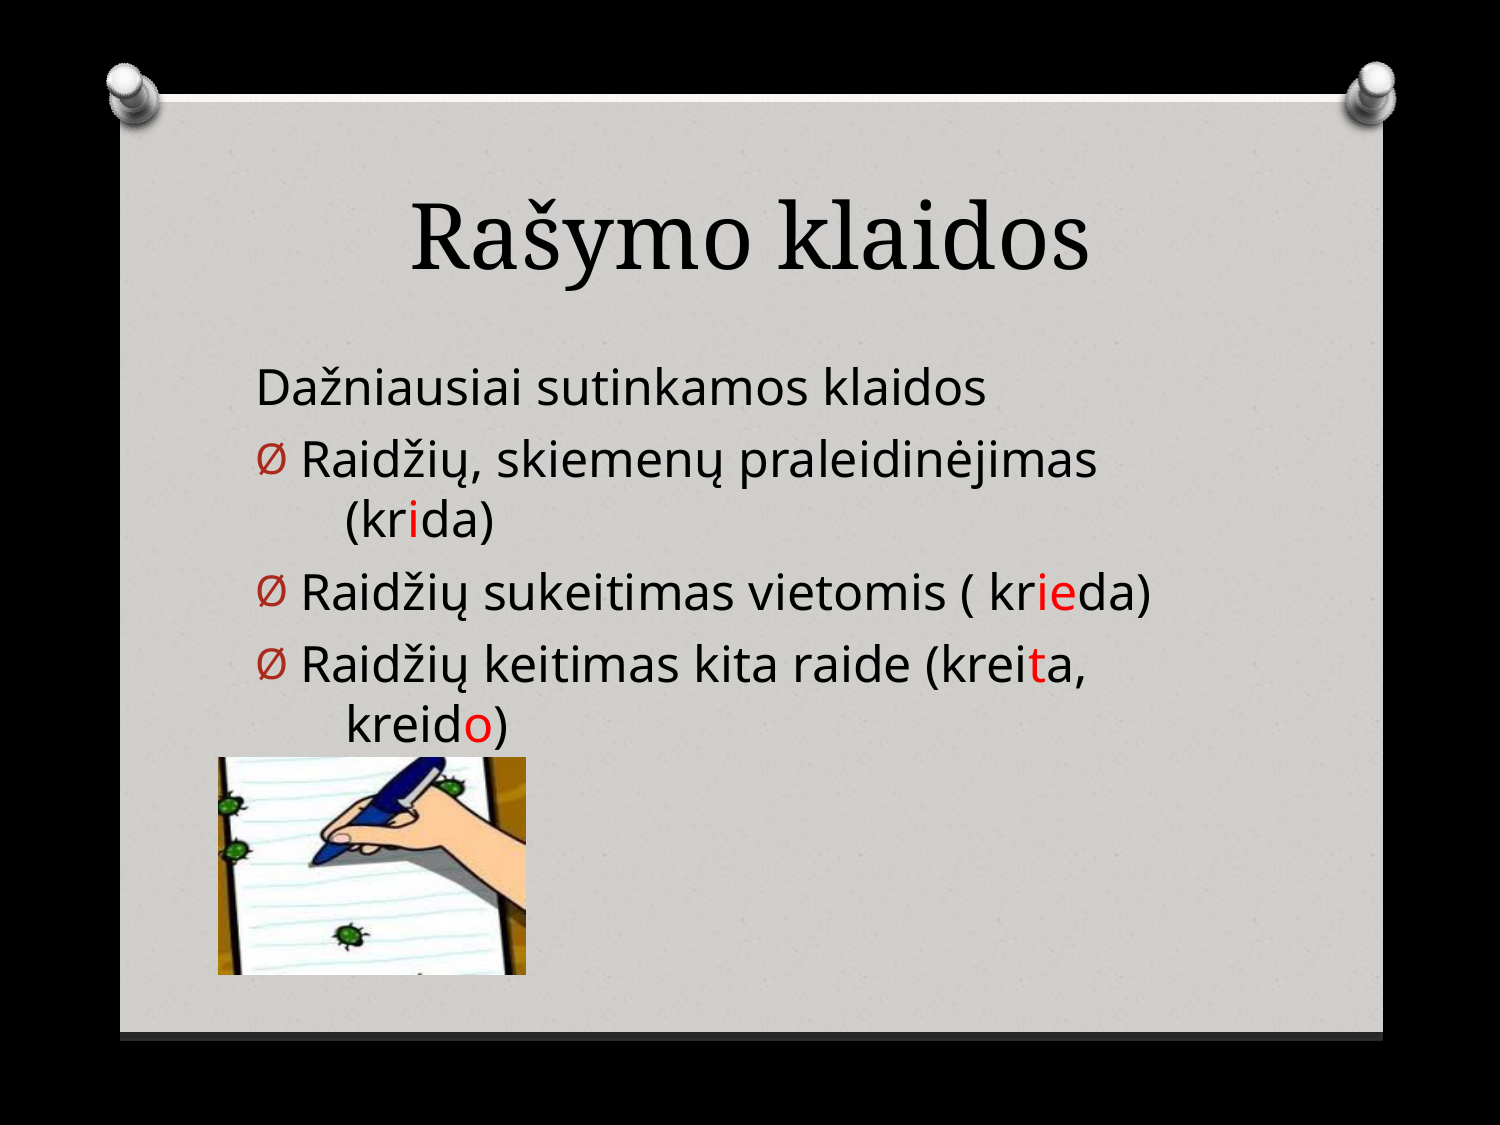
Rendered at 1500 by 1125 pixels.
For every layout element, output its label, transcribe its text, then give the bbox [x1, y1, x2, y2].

picture [218, 757, 526, 976]
title Rašymo klaidos [179, 134, 1323, 332]
list Dažniausiai sutinkamos klaidos Raidžių, skiemenų praleidinėjimas (krida) Raidžių sukeitimas vietomis ( krieda) Raidžių keitimas kita raide (kreita, kreido) [240, 347, 1257, 939]
